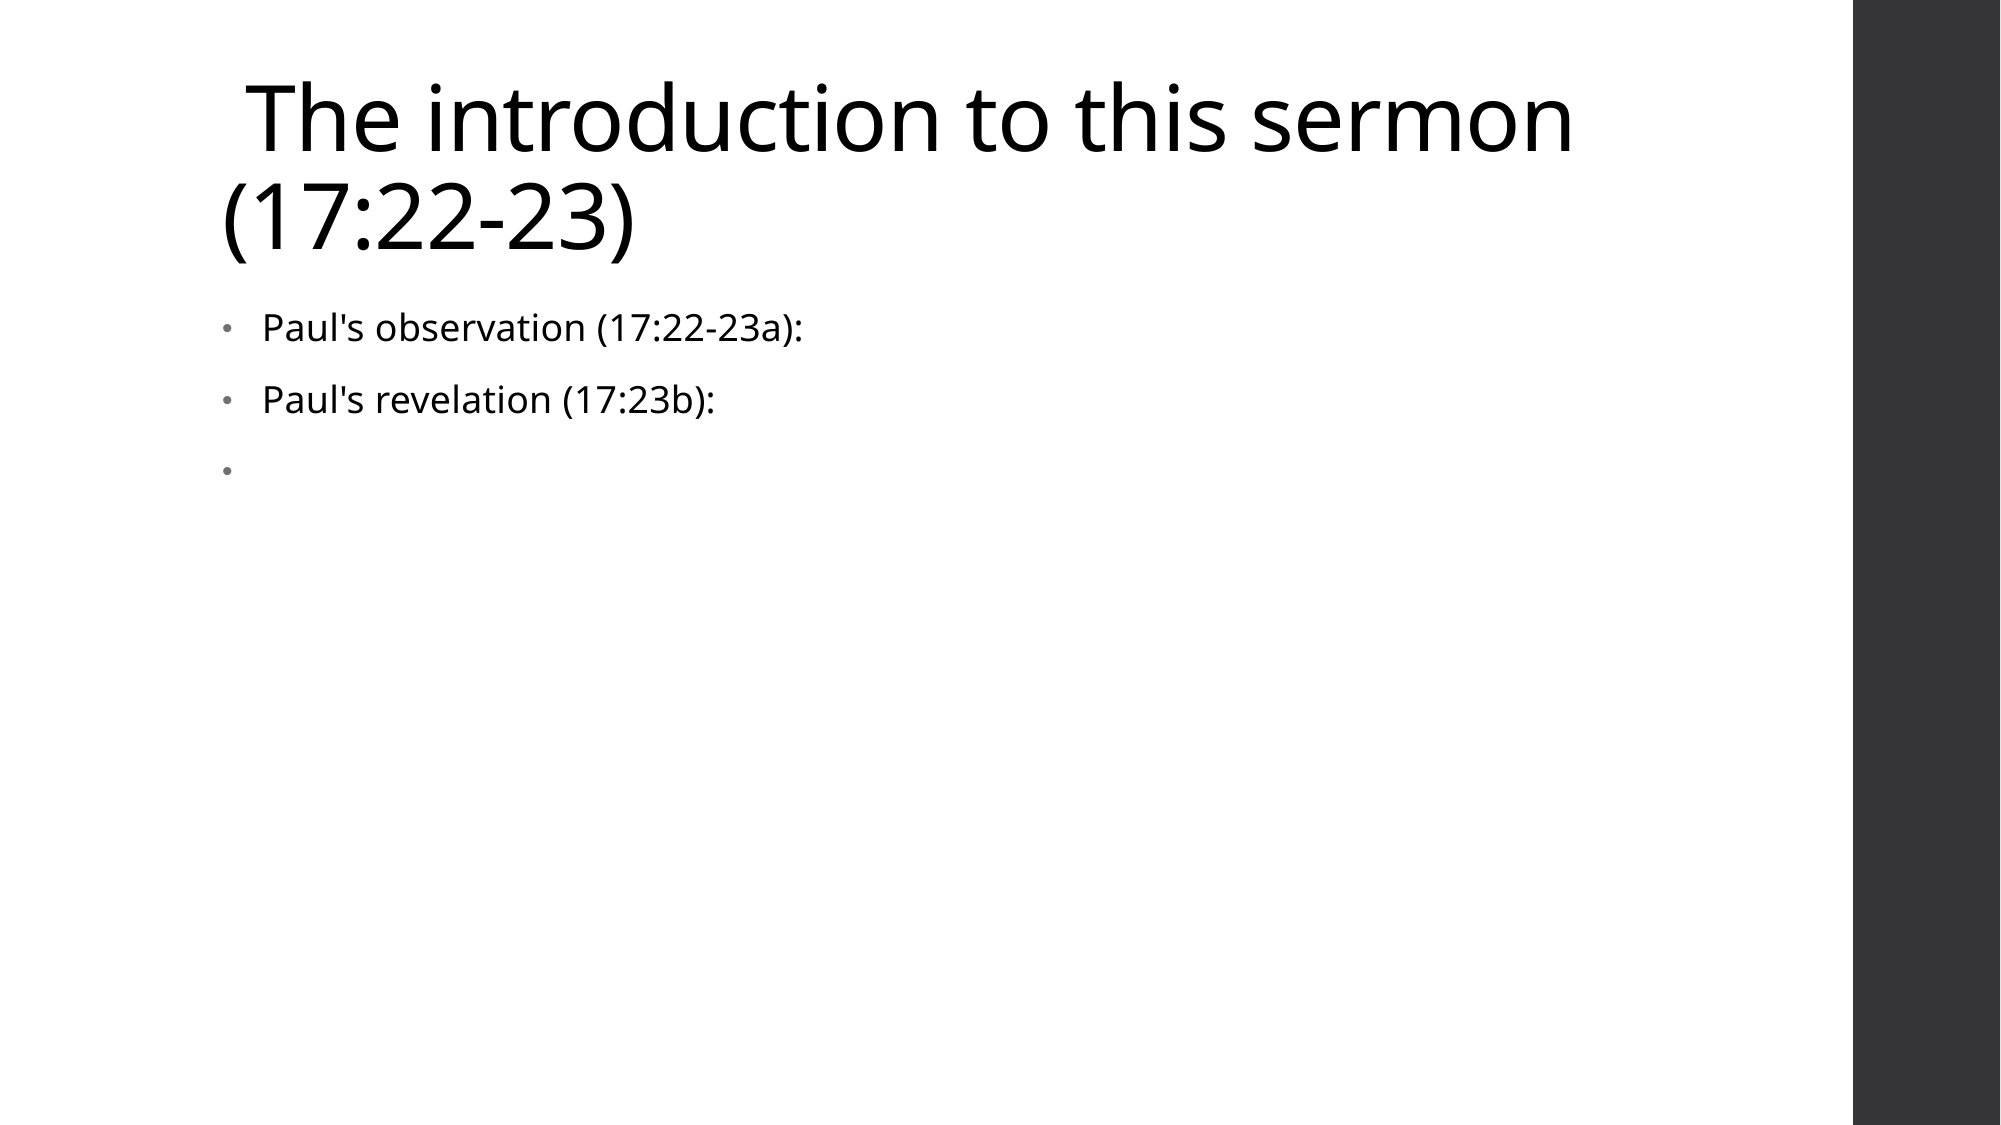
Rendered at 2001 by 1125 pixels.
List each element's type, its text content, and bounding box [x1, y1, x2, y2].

title The introduction to this sermon (17:22-23) [206, 60, 1797, 278]
list Paul's observation (17:22-23a): Paul's revelation (17:23b): [206, 299, 1617, 1014]
